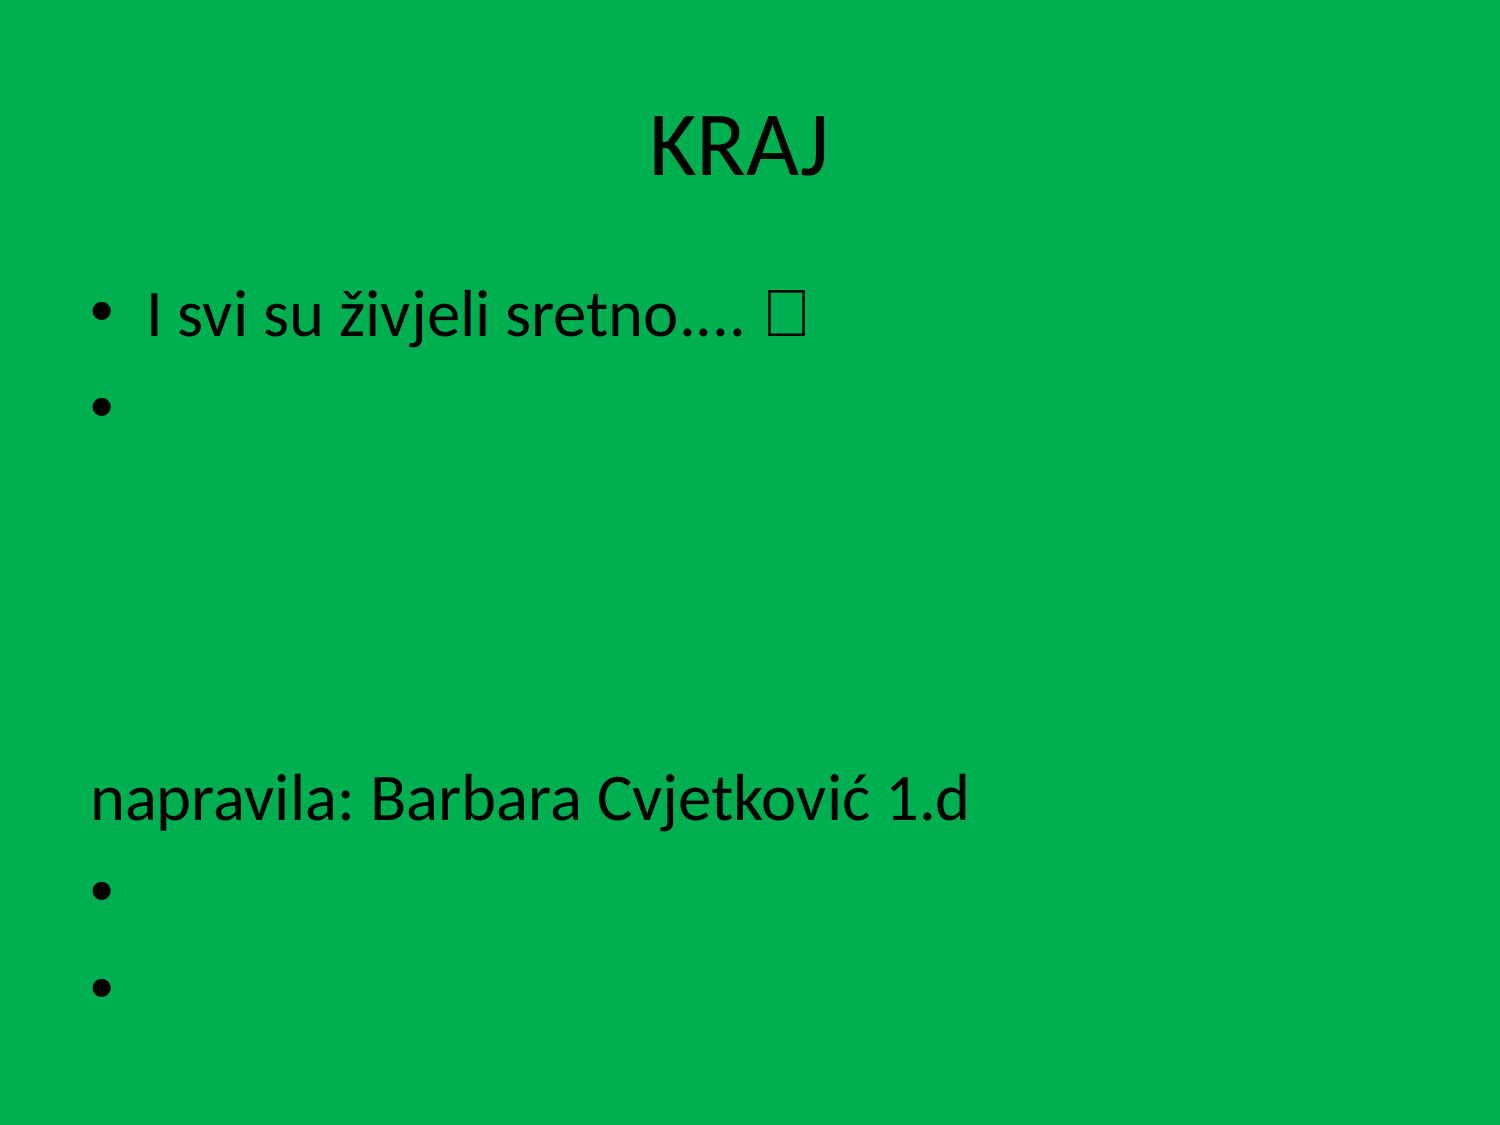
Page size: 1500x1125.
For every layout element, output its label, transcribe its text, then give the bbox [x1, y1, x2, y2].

list I svi su živjeli sretno....  napravila: Barbara Cvjetković 1.d [75, 262, 1426, 1005]
title KRAJ [75, 45, 1426, 233]
